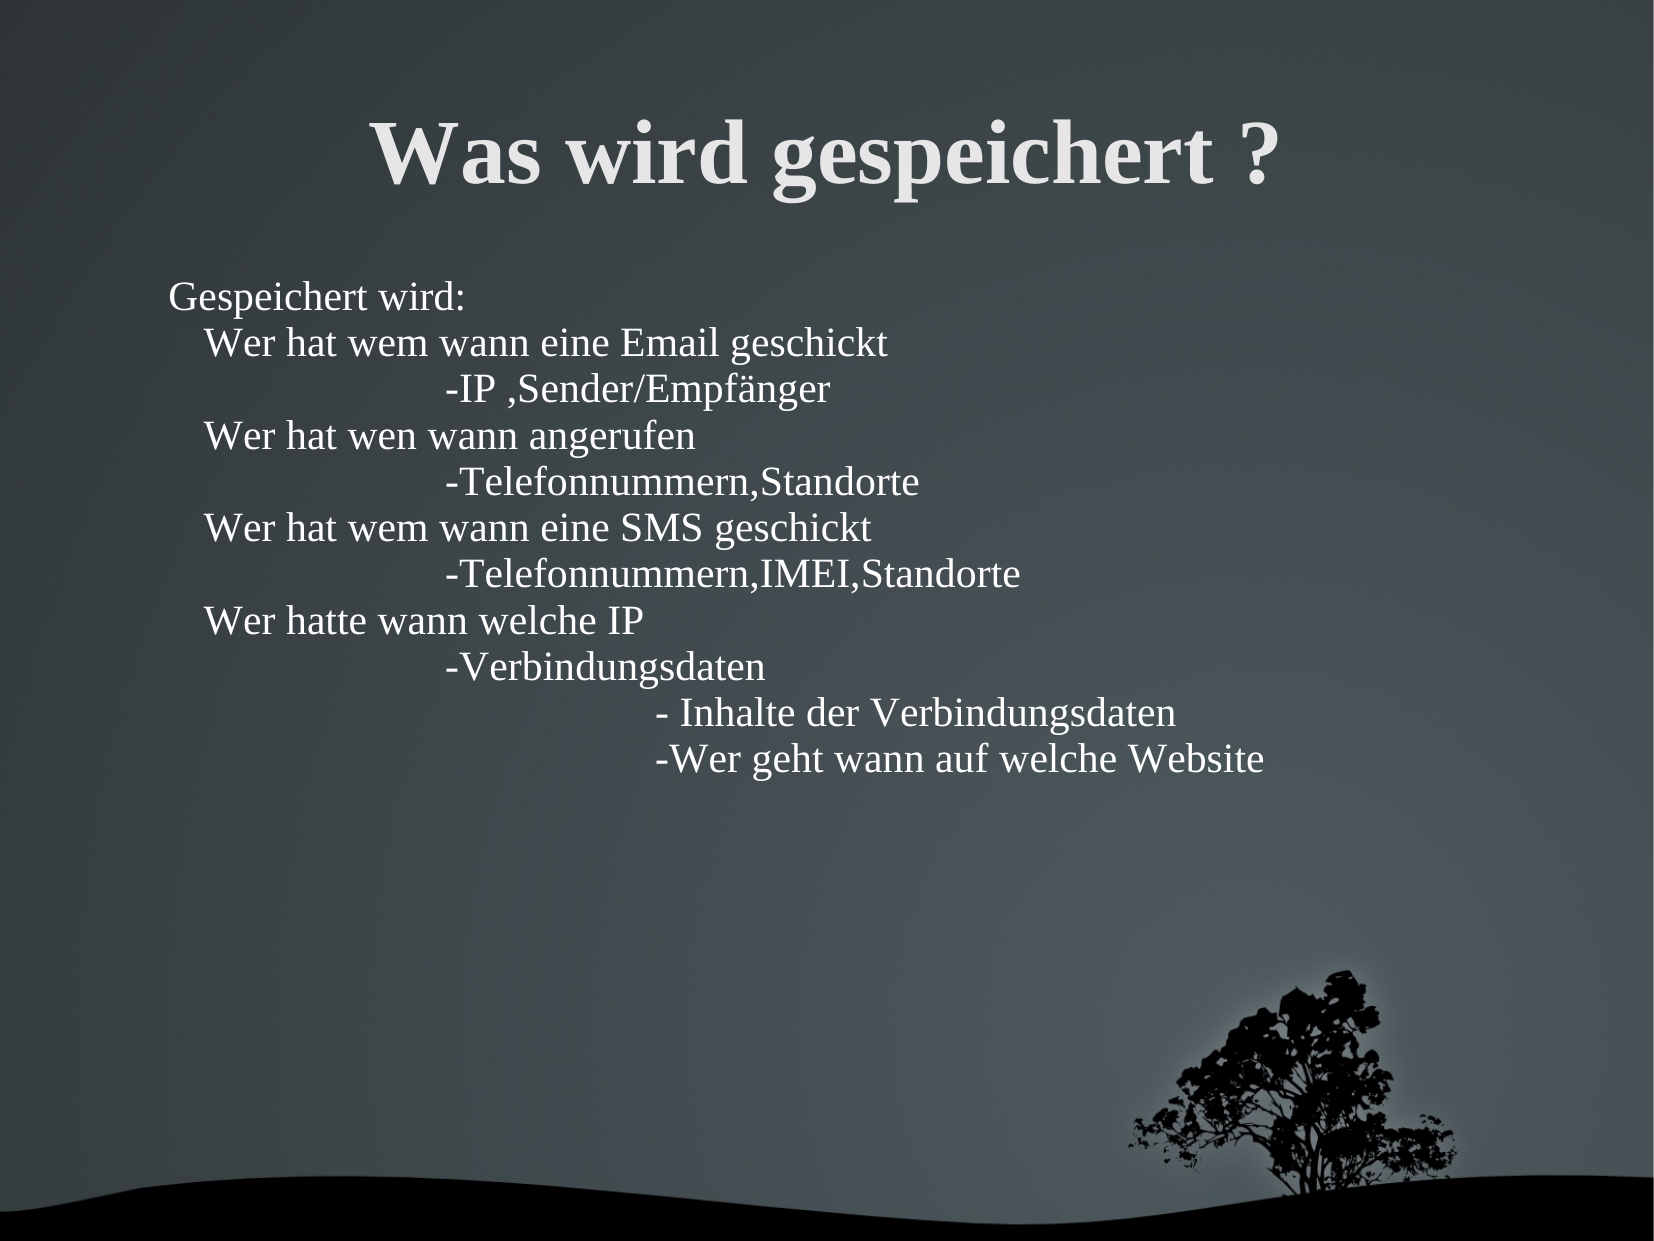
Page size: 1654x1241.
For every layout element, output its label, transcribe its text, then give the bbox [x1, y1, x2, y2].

list [82, 290, 1571, 1109]
text_box Gespeichert wird: Wer hat wem wann eine Email geschickt -IP ,Sender/Empfänger Wer hat wen wann angerufen -Telefonnummern,Standorte Wer hat wem wann eine SMS geschickt -Telefonnummern,IMEI,Standorte Wer hatte wann welche IP -Verbindungsdaten - Inhalte der Verbindungsdaten -Wer geht wann auf welche Website [118, 265, 1329, 845]
picture [0, 0, 1654, 1241]
title Was wird gespeichert ? [82, 49, 1571, 257]
